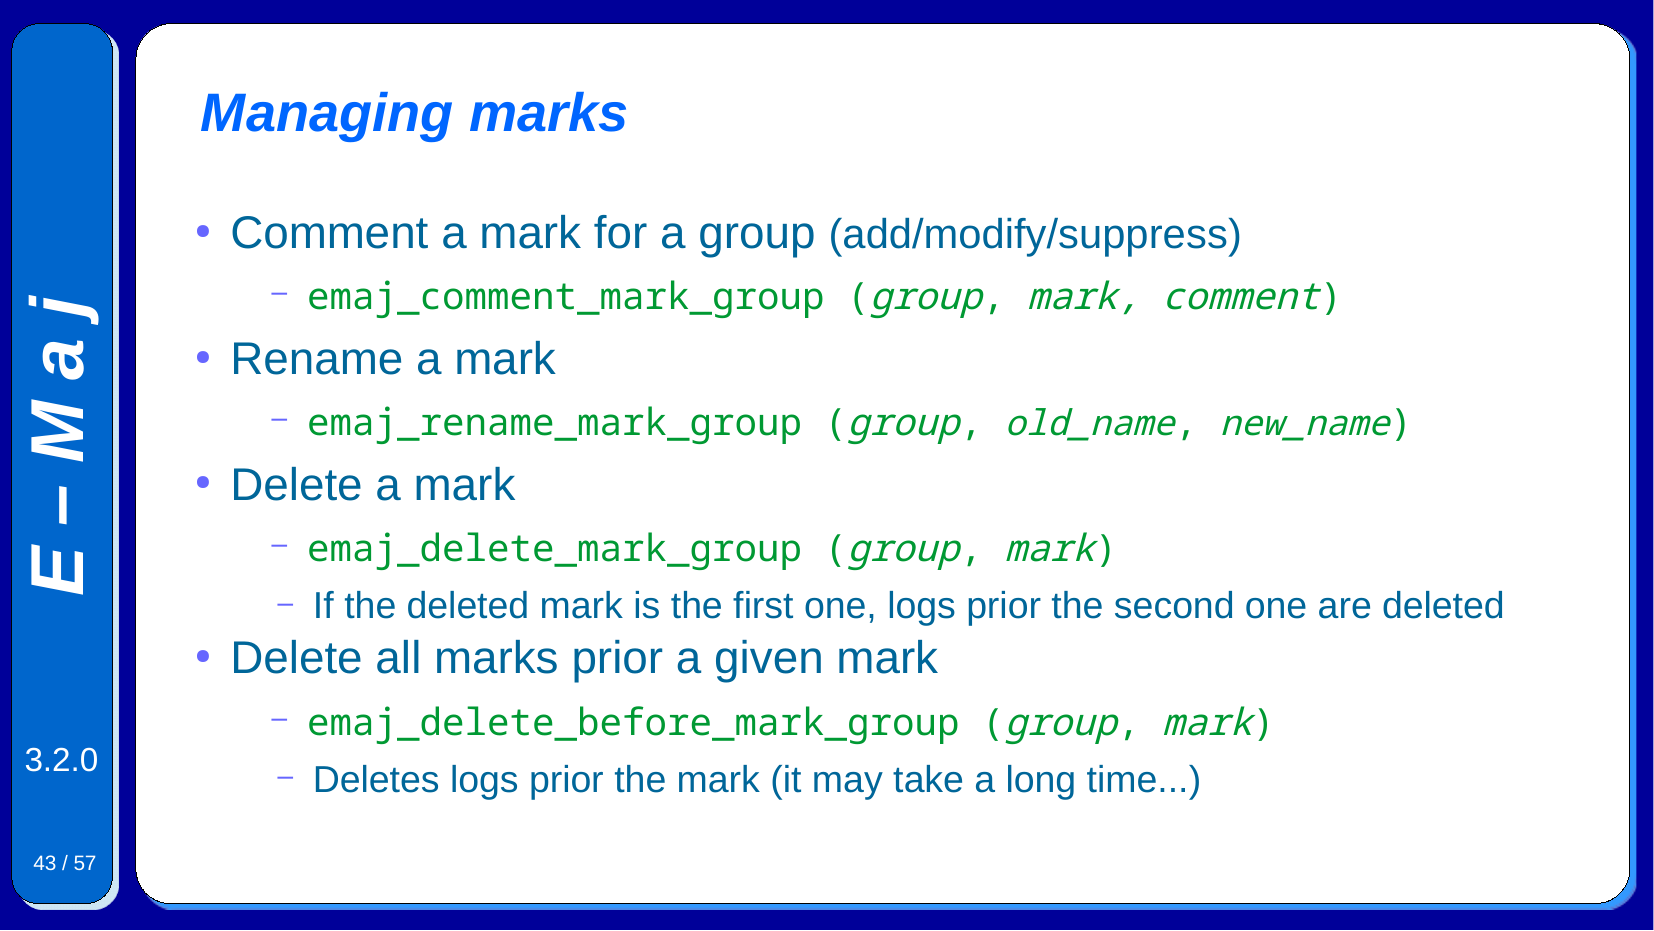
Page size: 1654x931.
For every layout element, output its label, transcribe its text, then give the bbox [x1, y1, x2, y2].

title Managing marks [200, 34, 1575, 191]
list Comment a mark for a group (add/modify/suppress) emaj_comment_mark_group (group, mark, comment) Rename a mark emaj_rename_mark_group (group, old_name, new_name) Delete a mark emaj_delete_mark_group (group, mark) If the deleted mark is the first one, logs prior the second one are deleted Delete all marks prior a given mark emaj_delete_before_mark_group (group, mark) Deletes logs prior the mark (it may take a long time...) [177, 206, 1587, 827]
